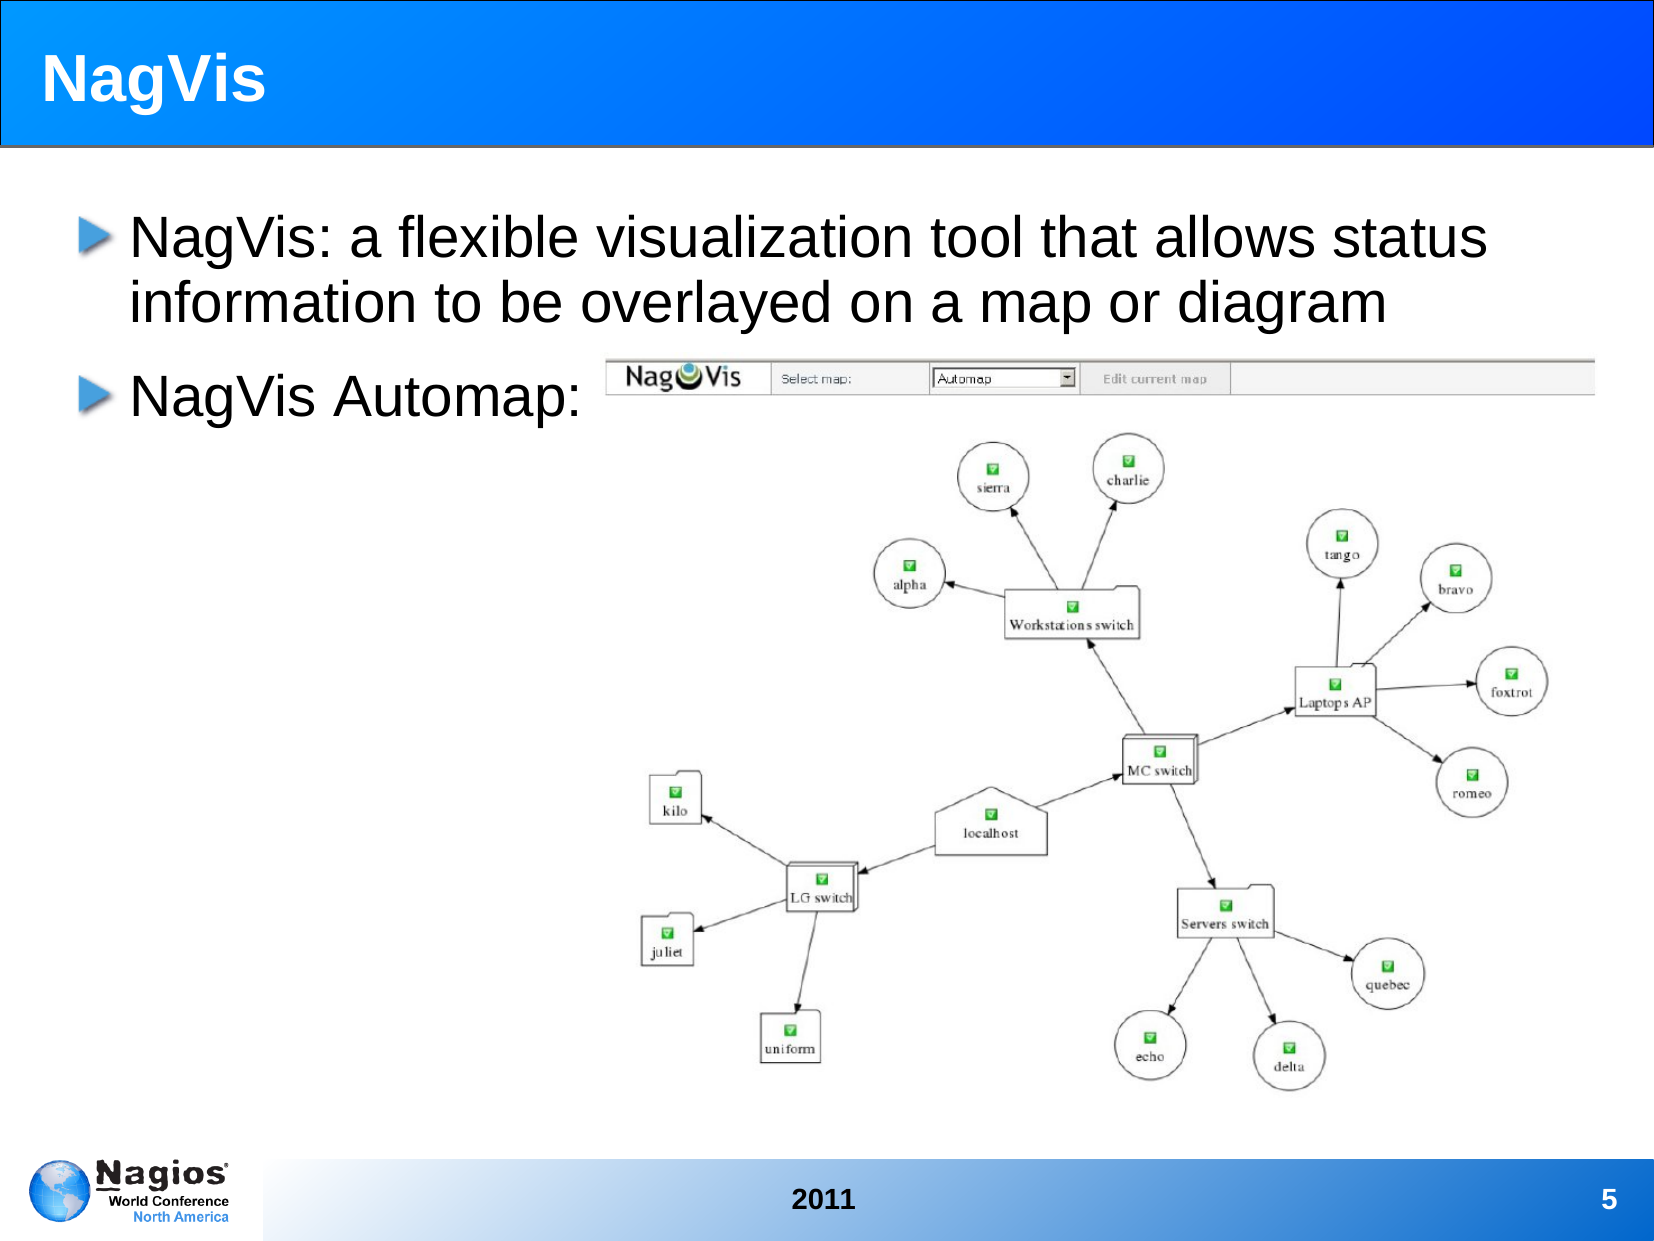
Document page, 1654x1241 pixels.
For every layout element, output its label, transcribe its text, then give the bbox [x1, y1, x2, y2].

picture [600, 352, 1613, 1126]
list NagVis: a flexible visualization tool that allows status information to be overlayed on a map or diagram NagVis Automap: [58, 204, 1599, 429]
picture [29, 1159, 229, 1235]
title NagVis [41, 29, 1576, 127]
